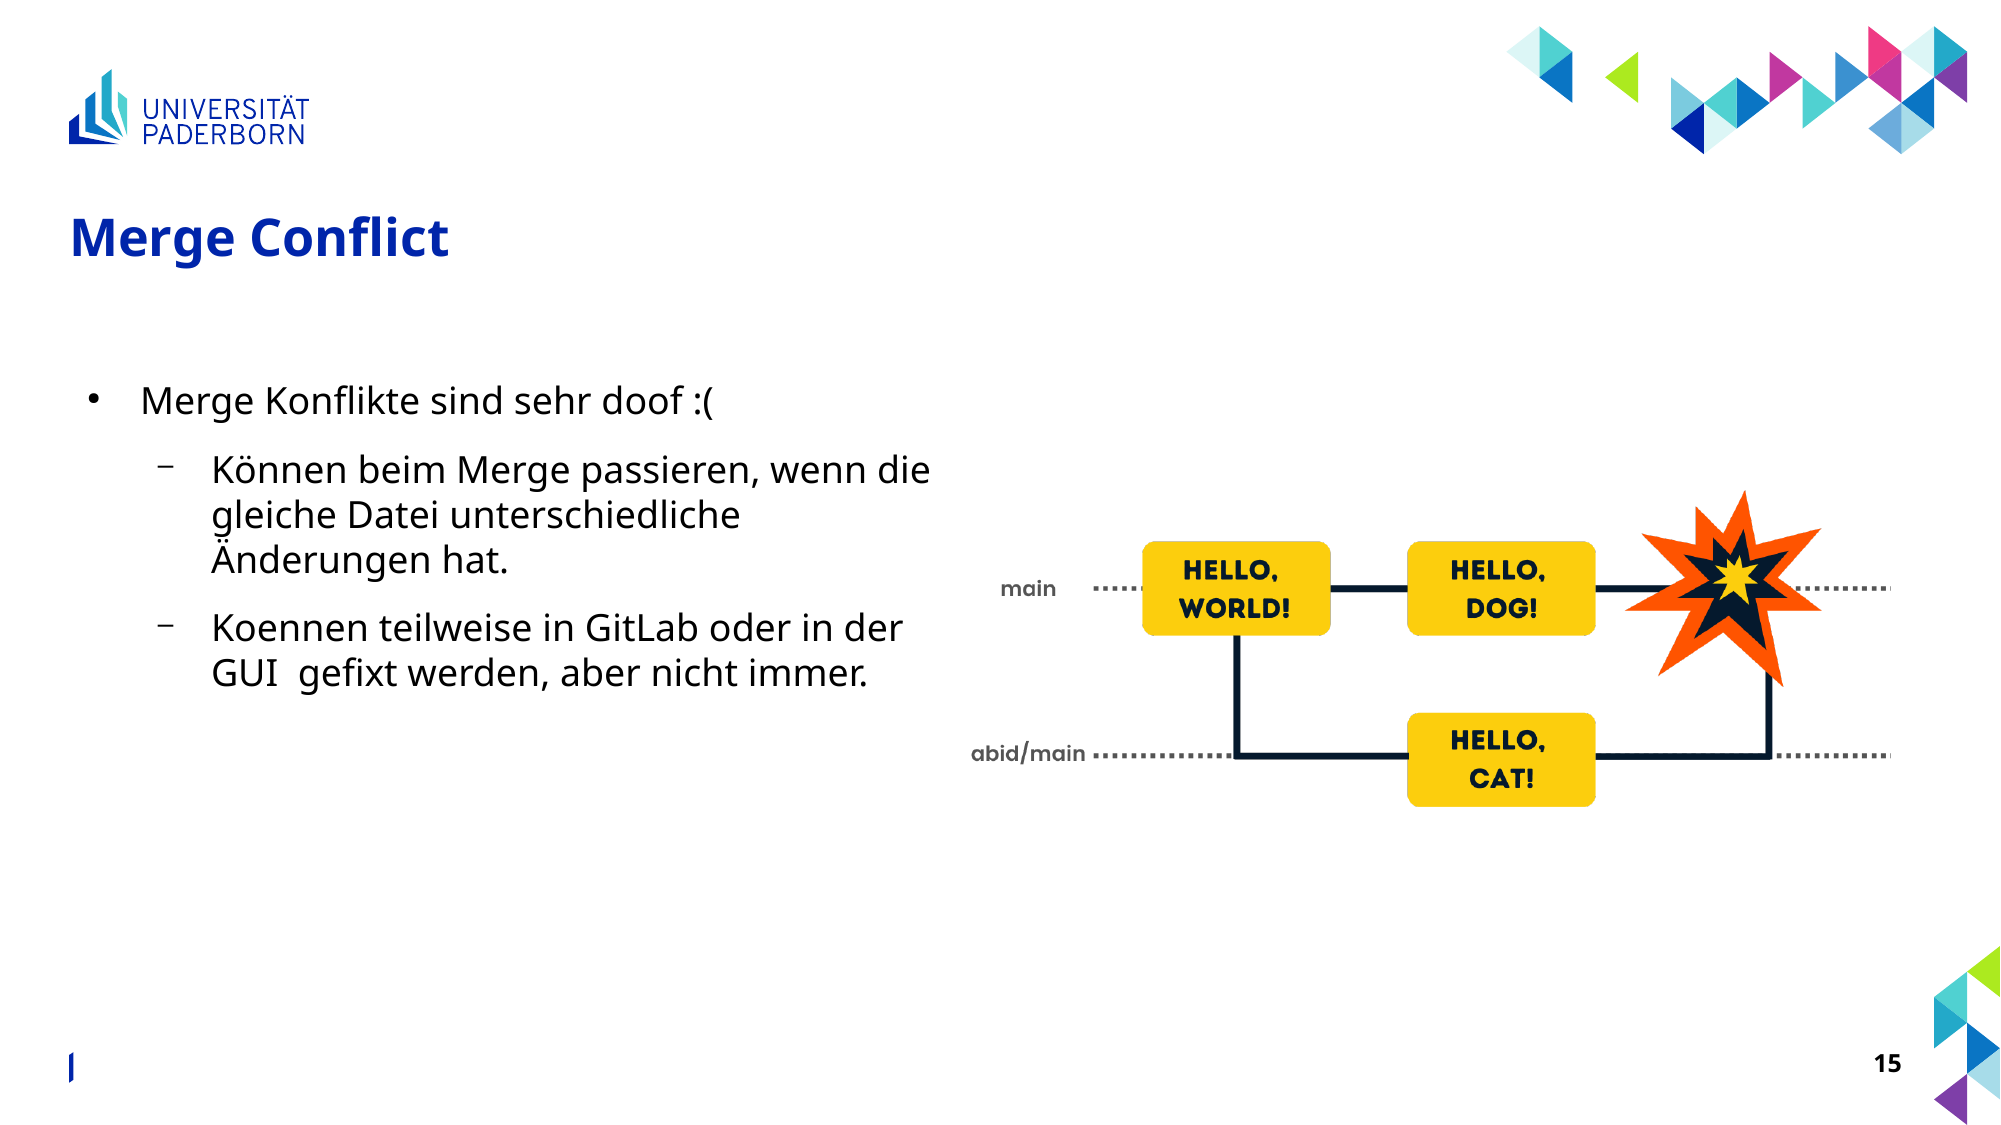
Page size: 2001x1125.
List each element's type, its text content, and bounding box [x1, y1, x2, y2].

title Merge Conflict [69, 204, 1931, 347]
picture [952, 448, 1891, 863]
list Merge Konflikte sind sehr doof :( Können beim Merge passieren, wenn die gleiche Datei unterschiedliche Änderungen hat. Koennen teilweise in GitLab oder in der GUI gefixt werden, aber nicht immer. [69, 371, 953, 998]
